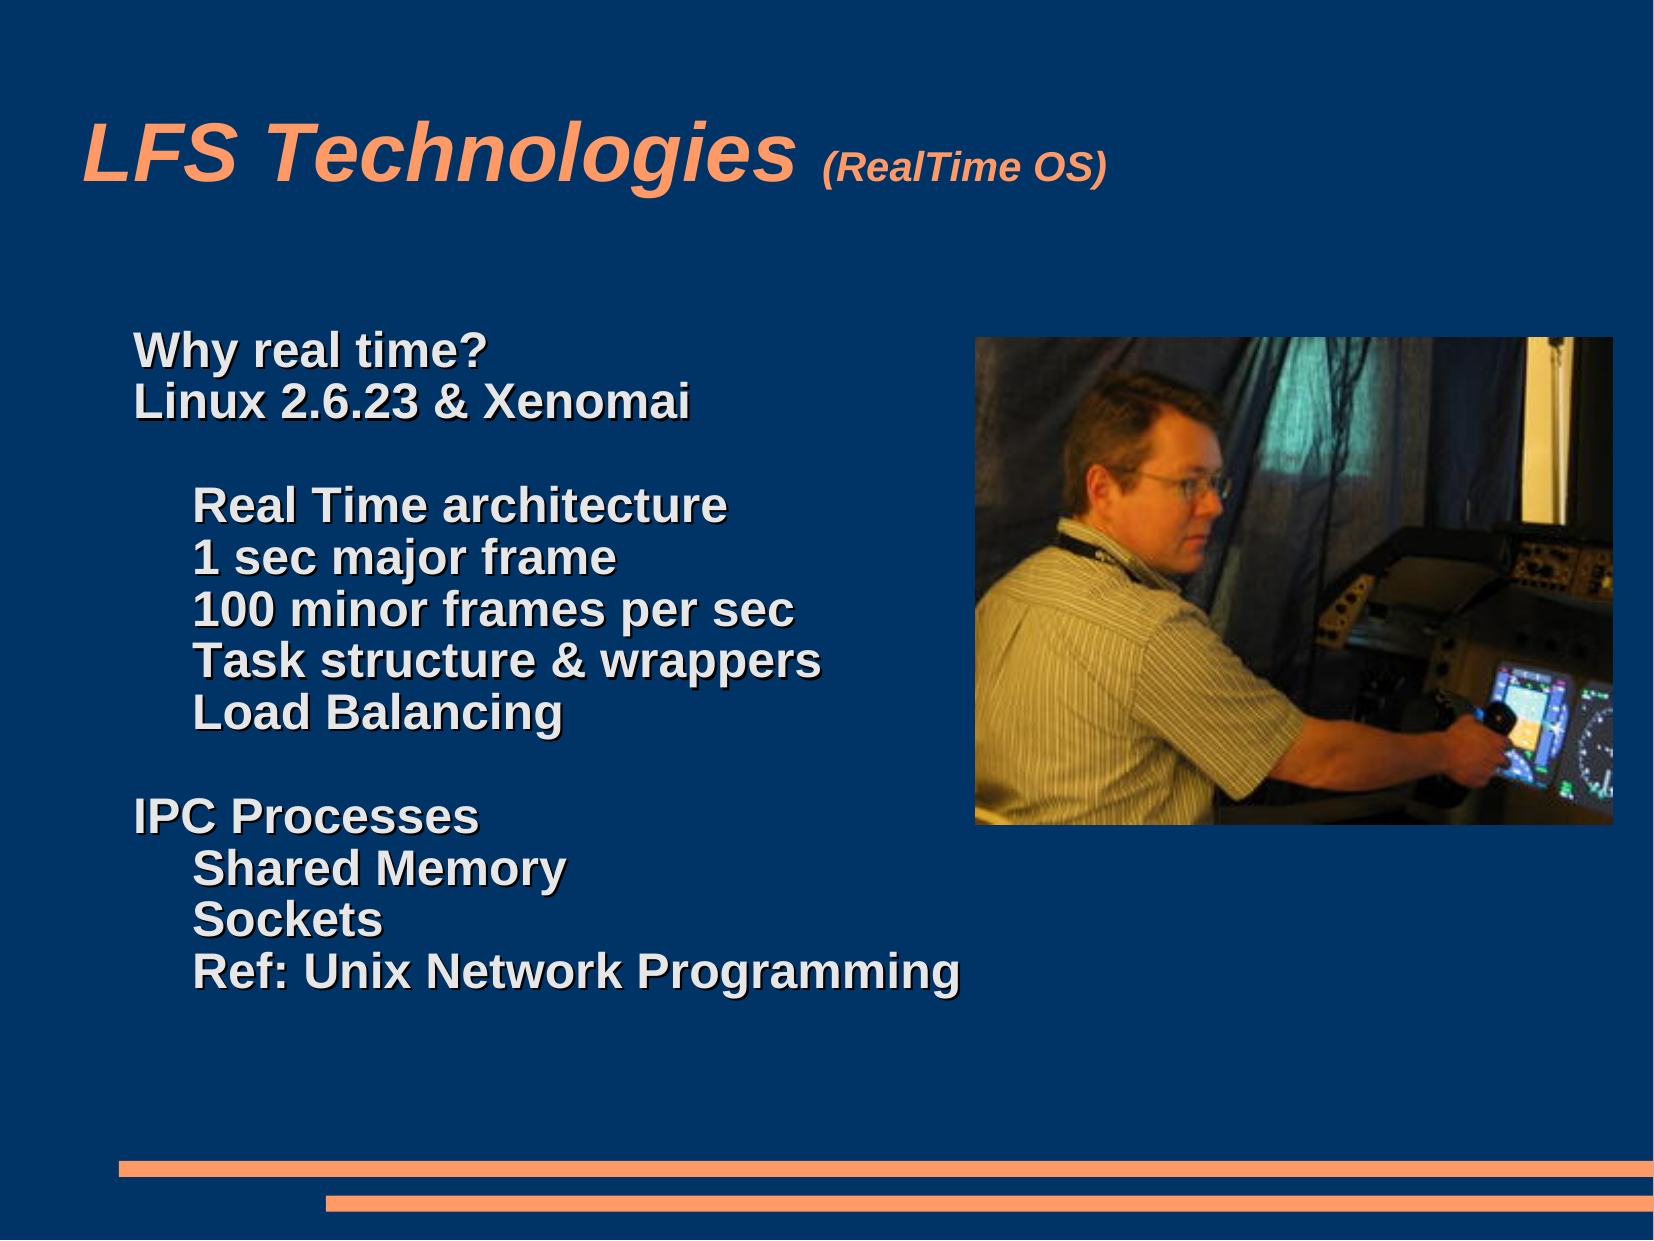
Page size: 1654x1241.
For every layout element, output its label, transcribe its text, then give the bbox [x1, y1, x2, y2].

title LFS Technologies (RealTime OS)‏ [82, 49, 1571, 257]
picture [1561, 337, 1613, 826]
list Why real time? Linux 2.6.23 & Xenomai Real Time architecture 1 sec major frame 100 minor frames per sec Task structure & wrappers Load Balancing IPC Processes Shared Memory Sockets Ref: Unix Network Programming [121, 322, 1561, 1170]
